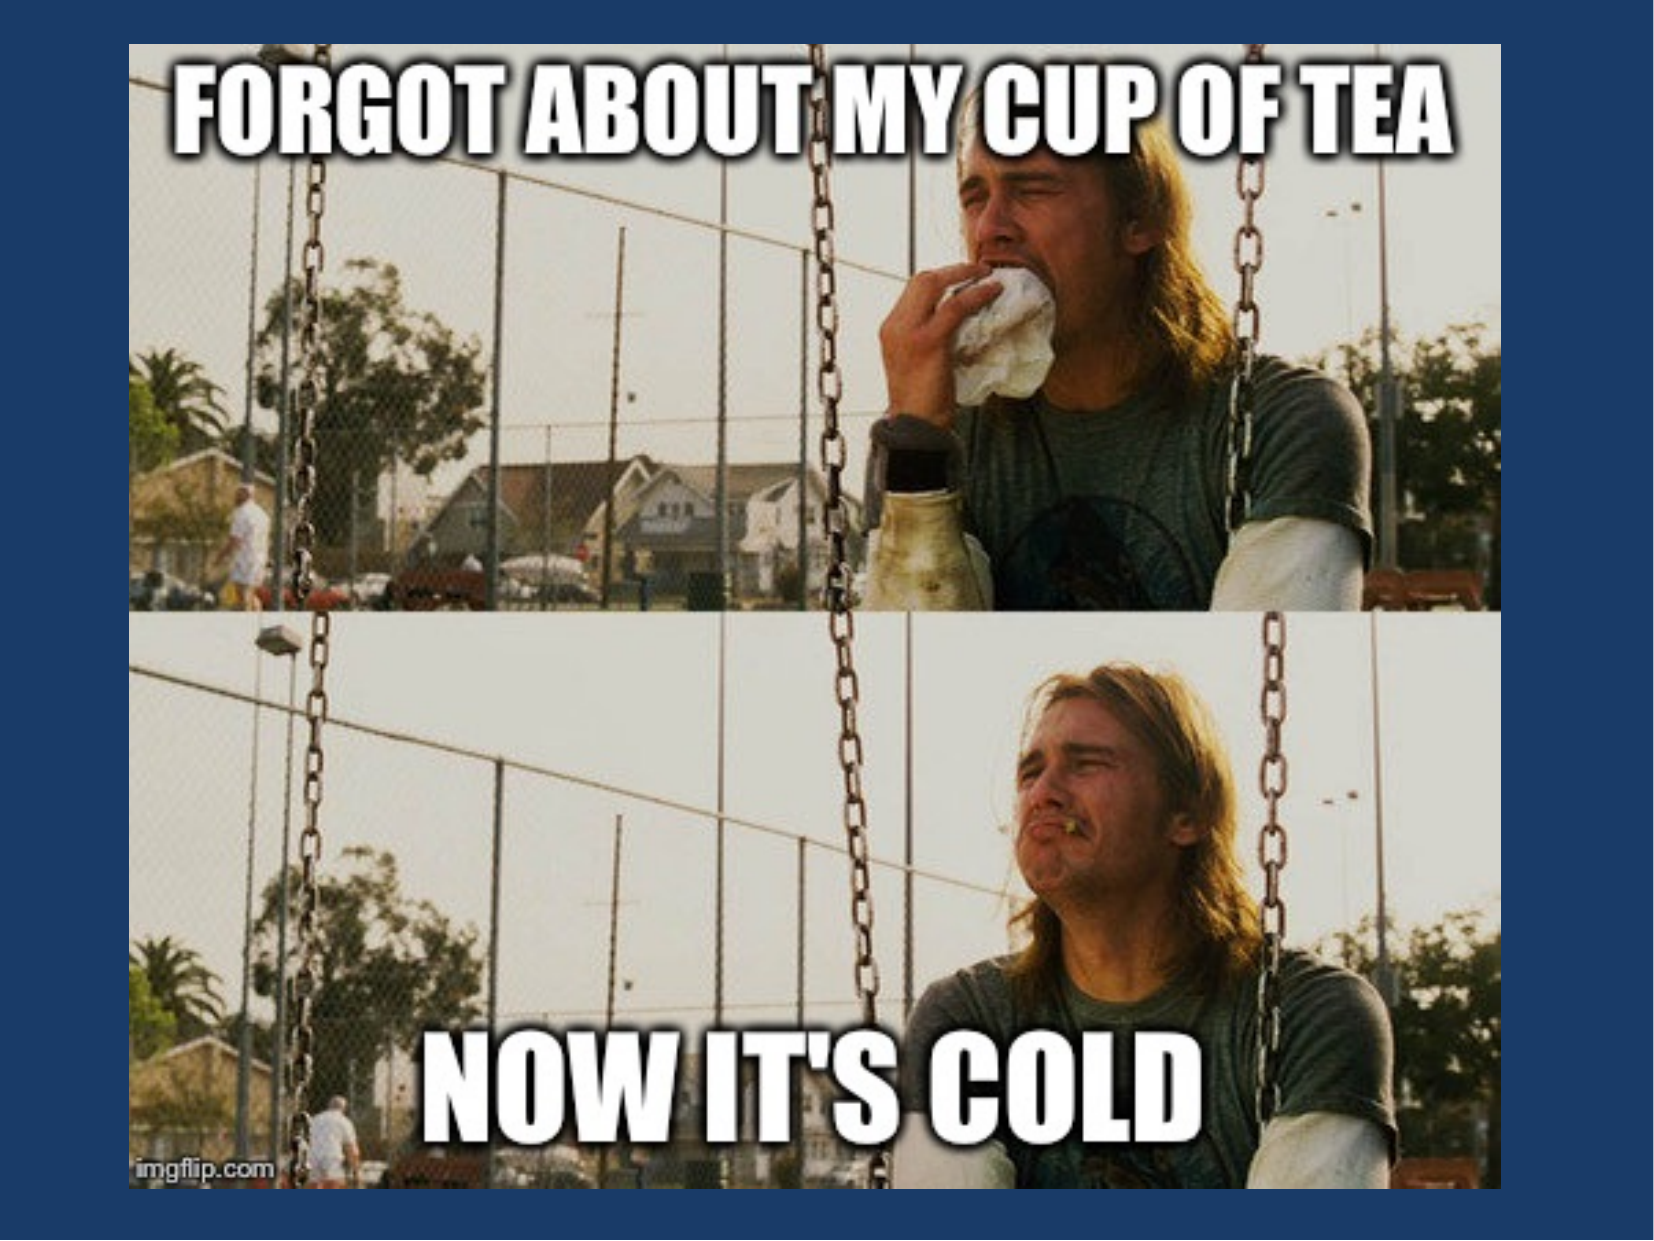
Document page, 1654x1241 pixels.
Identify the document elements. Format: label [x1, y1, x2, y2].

picture [129, 44, 1501, 1189]
